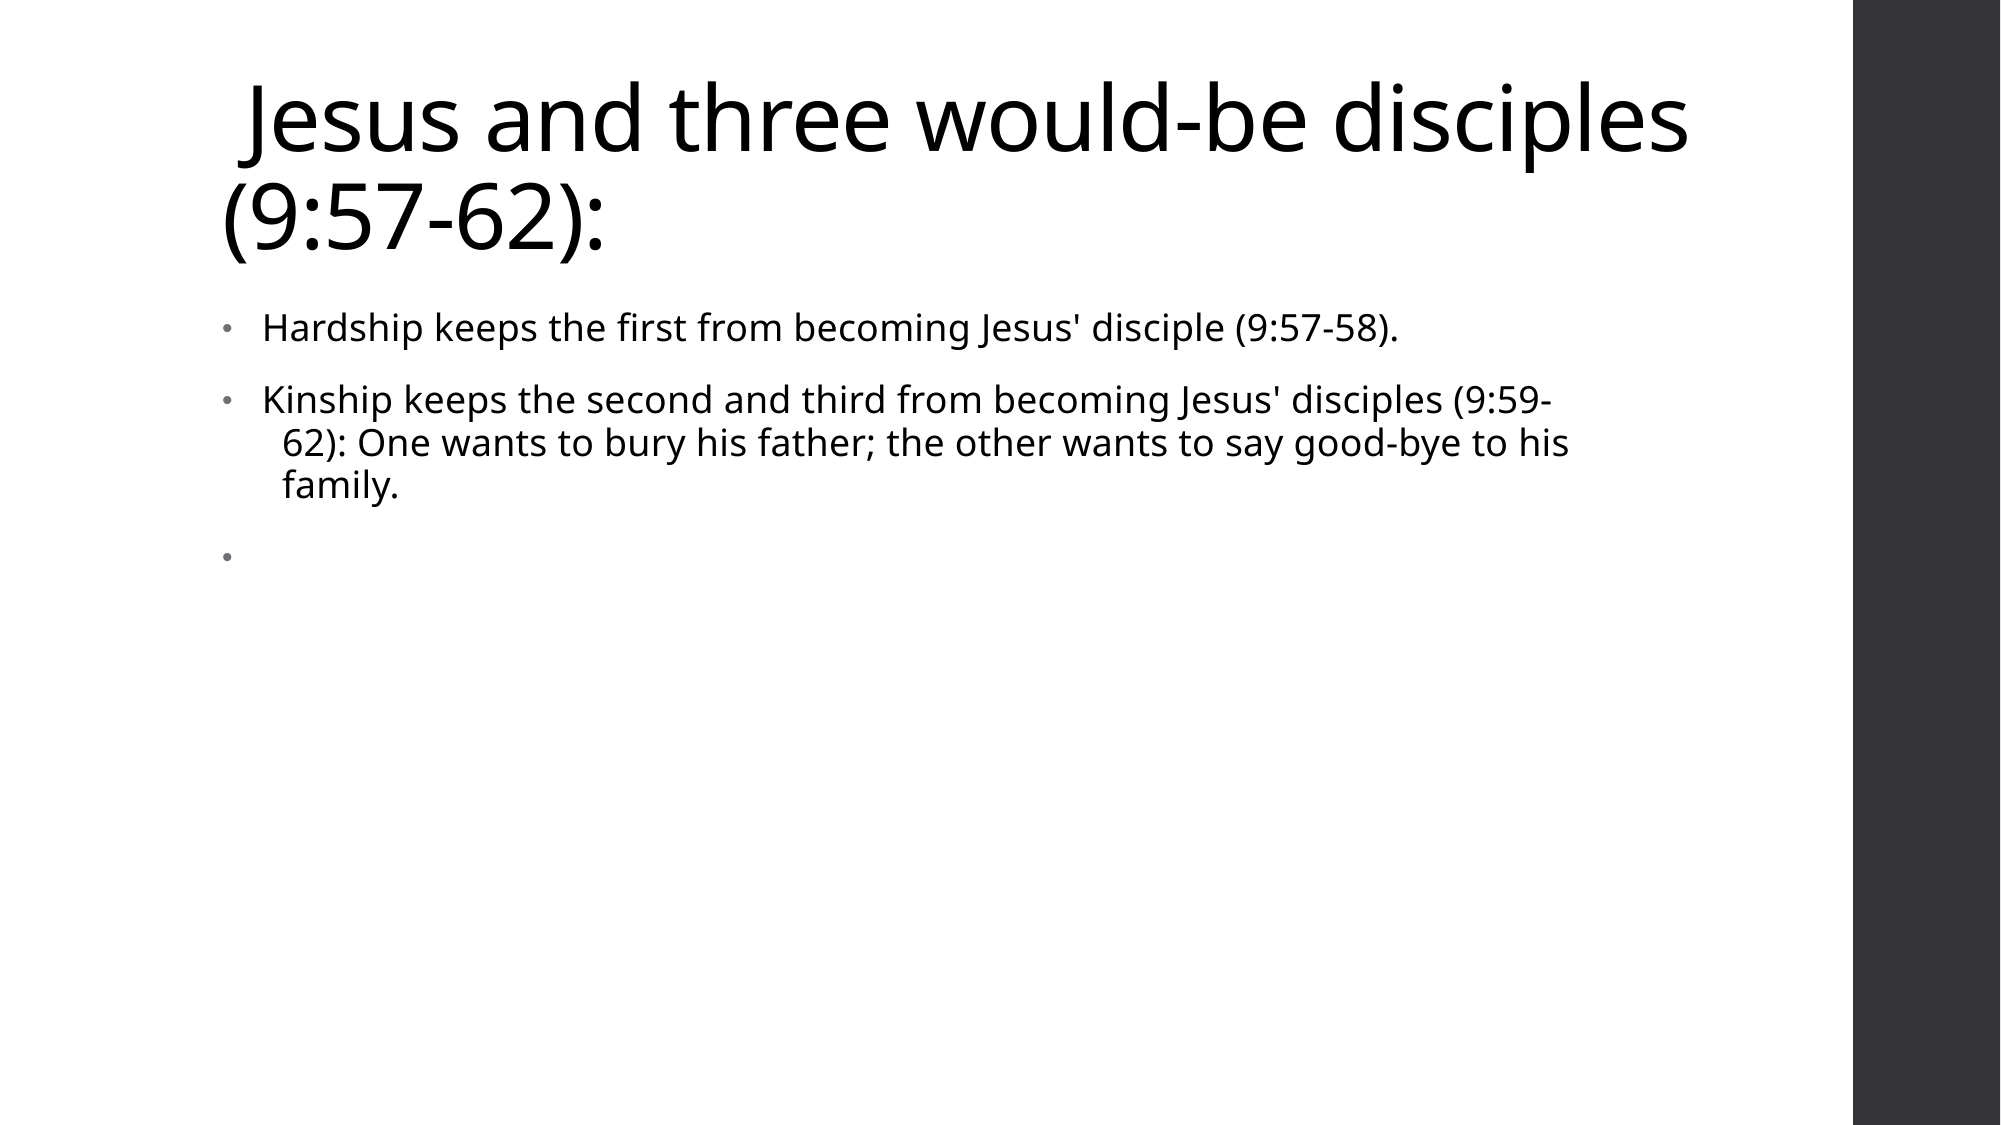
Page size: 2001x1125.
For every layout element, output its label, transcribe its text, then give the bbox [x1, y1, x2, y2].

list Hardship keeps the first from becoming Jesus' disciple (9:57-58). Kinship keeps the second and third from becoming Jesus' disciples (9:59-62): One wants to bury his father; the other wants to say good-bye to his family. [206, 299, 1617, 1014]
title Jesus and three would-be disciples (9:57-62): [206, 60, 1797, 278]
